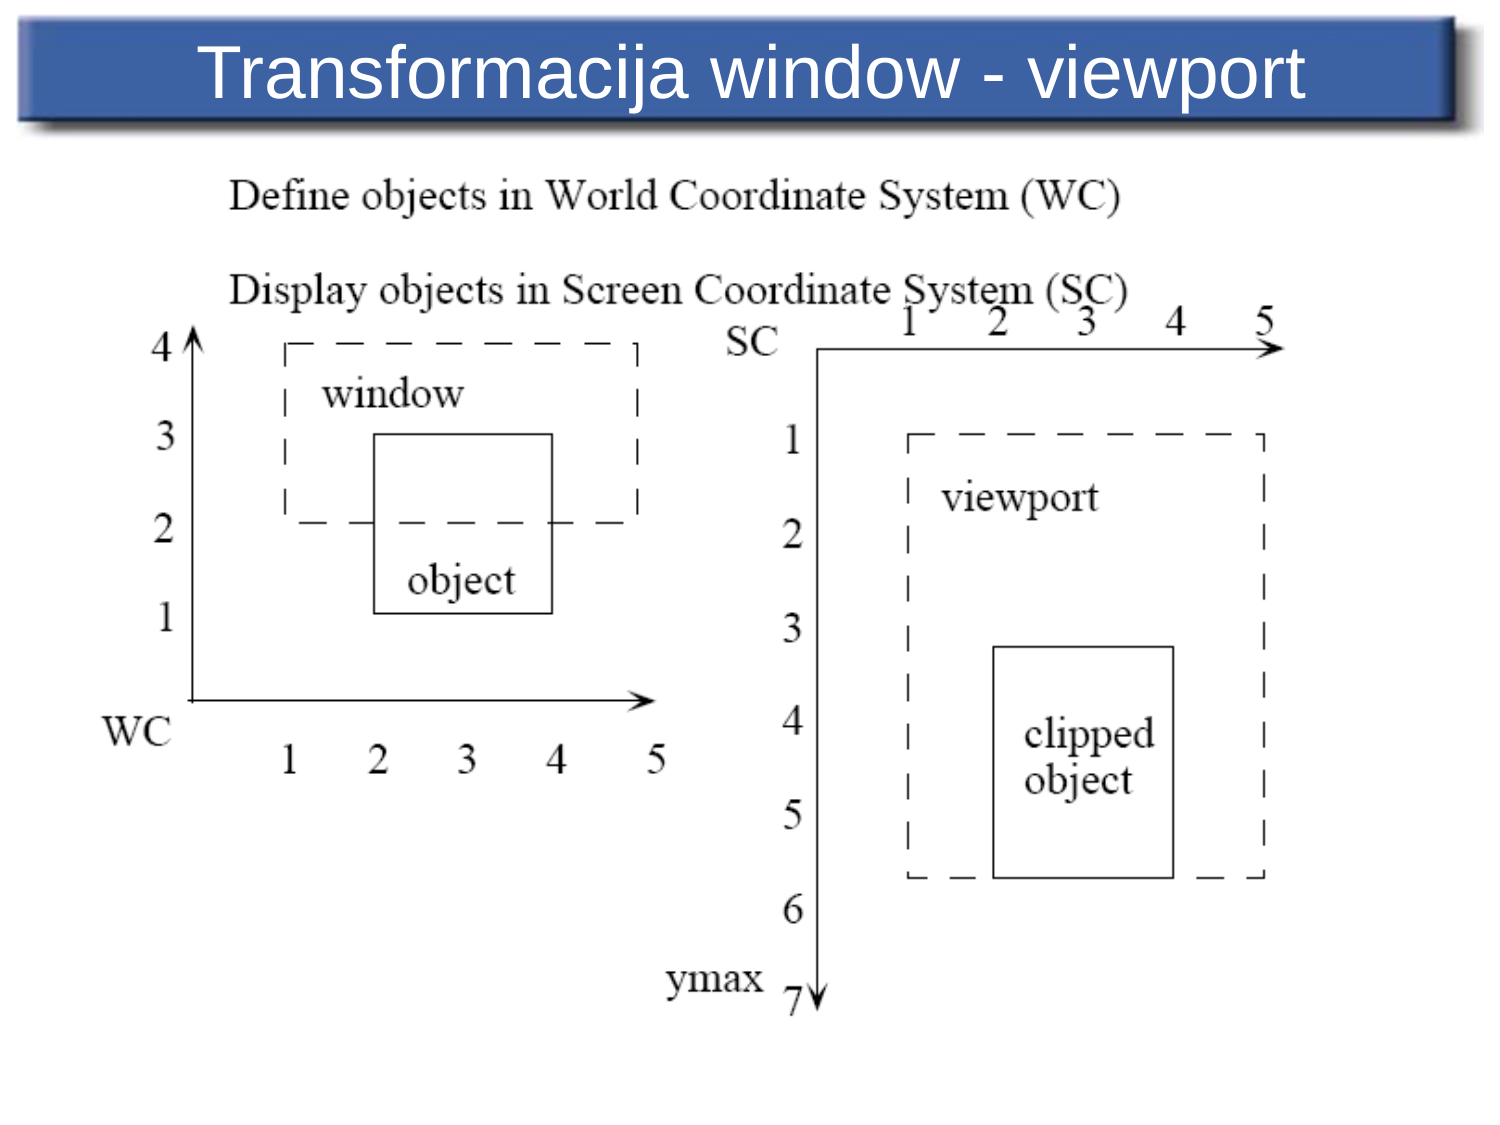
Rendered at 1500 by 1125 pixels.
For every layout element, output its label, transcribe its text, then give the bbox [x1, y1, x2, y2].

picture [88, 160, 1410, 1031]
picture [16, 13, 1484, 141]
title Transformacija window - viewport [76, 0, 1427, 138]
